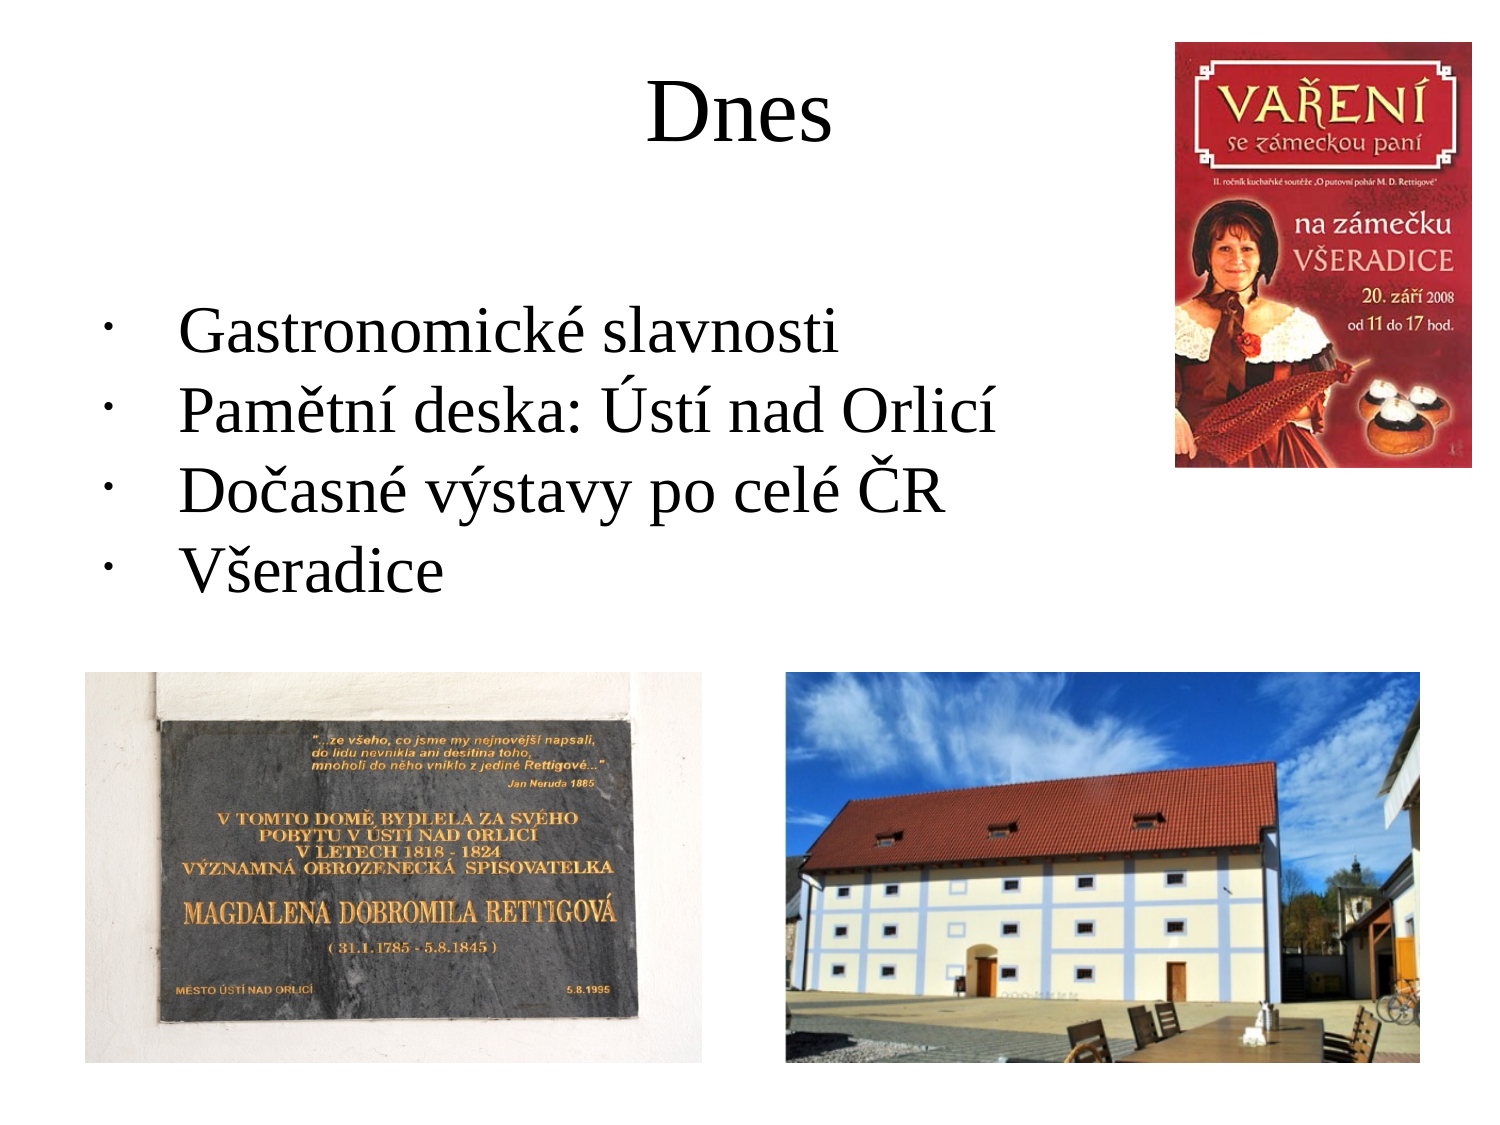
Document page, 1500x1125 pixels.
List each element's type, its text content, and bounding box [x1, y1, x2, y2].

picture [1175, 42, 1472, 468]
title Dnes [65, 42, 1175, 231]
picture [85, 672, 702, 1063]
picture [785, 672, 1420, 1063]
text_box Gastronomické slavnosti Pamětní deska: Ústí nad Orlicí Dočasné výstavy po celé ČR Všeradice [88, 278, 1270, 774]
